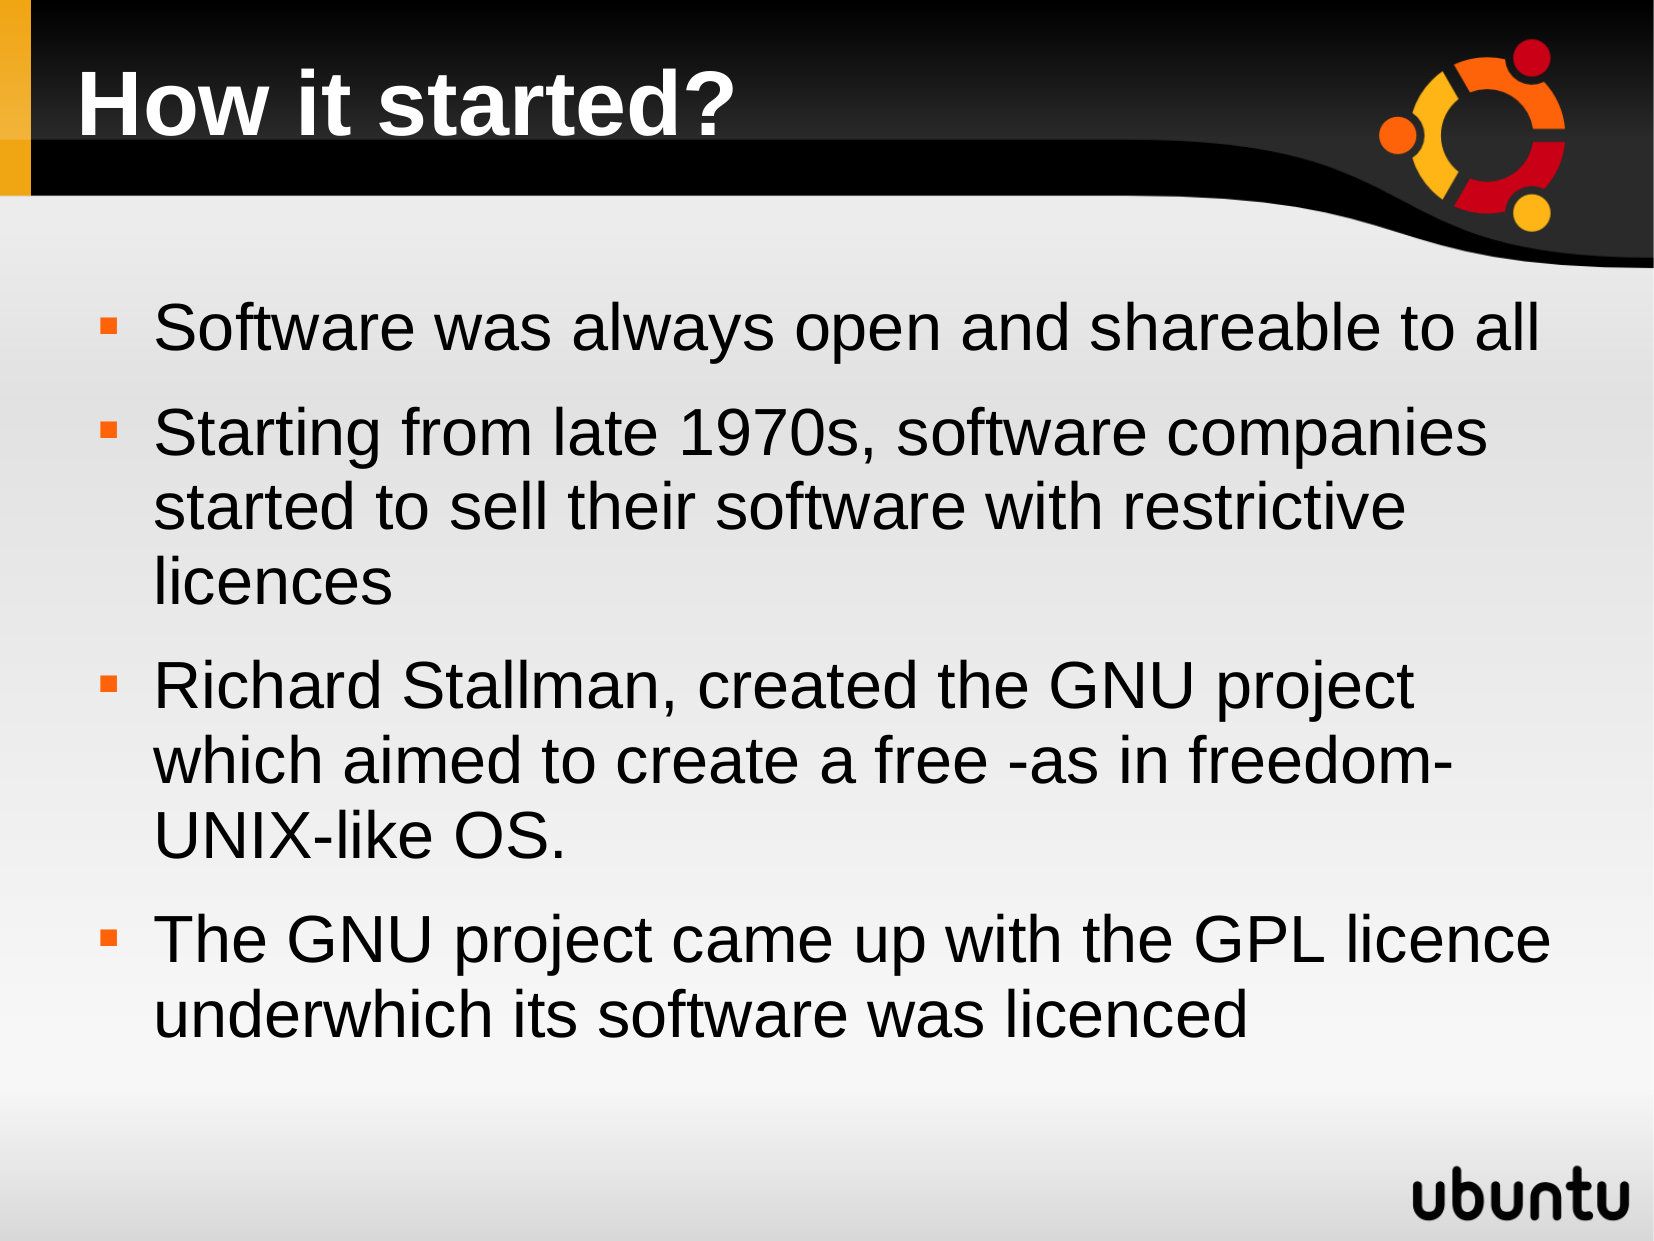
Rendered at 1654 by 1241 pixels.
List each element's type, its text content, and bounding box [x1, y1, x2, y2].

picture [0, 0, 1654, 1241]
list Software was always open and shareable to all Starting from late 1970s, software companies started to sell their software with restrictive licences Richard Stallman, created the GNU project which aimed to create a free -as in freedom- UNIX-like OS. The GNU project came up with the GPL licence underwhich its software was licenced [82, 290, 1571, 1094]
title How it started? [76, 7, 1565, 200]
